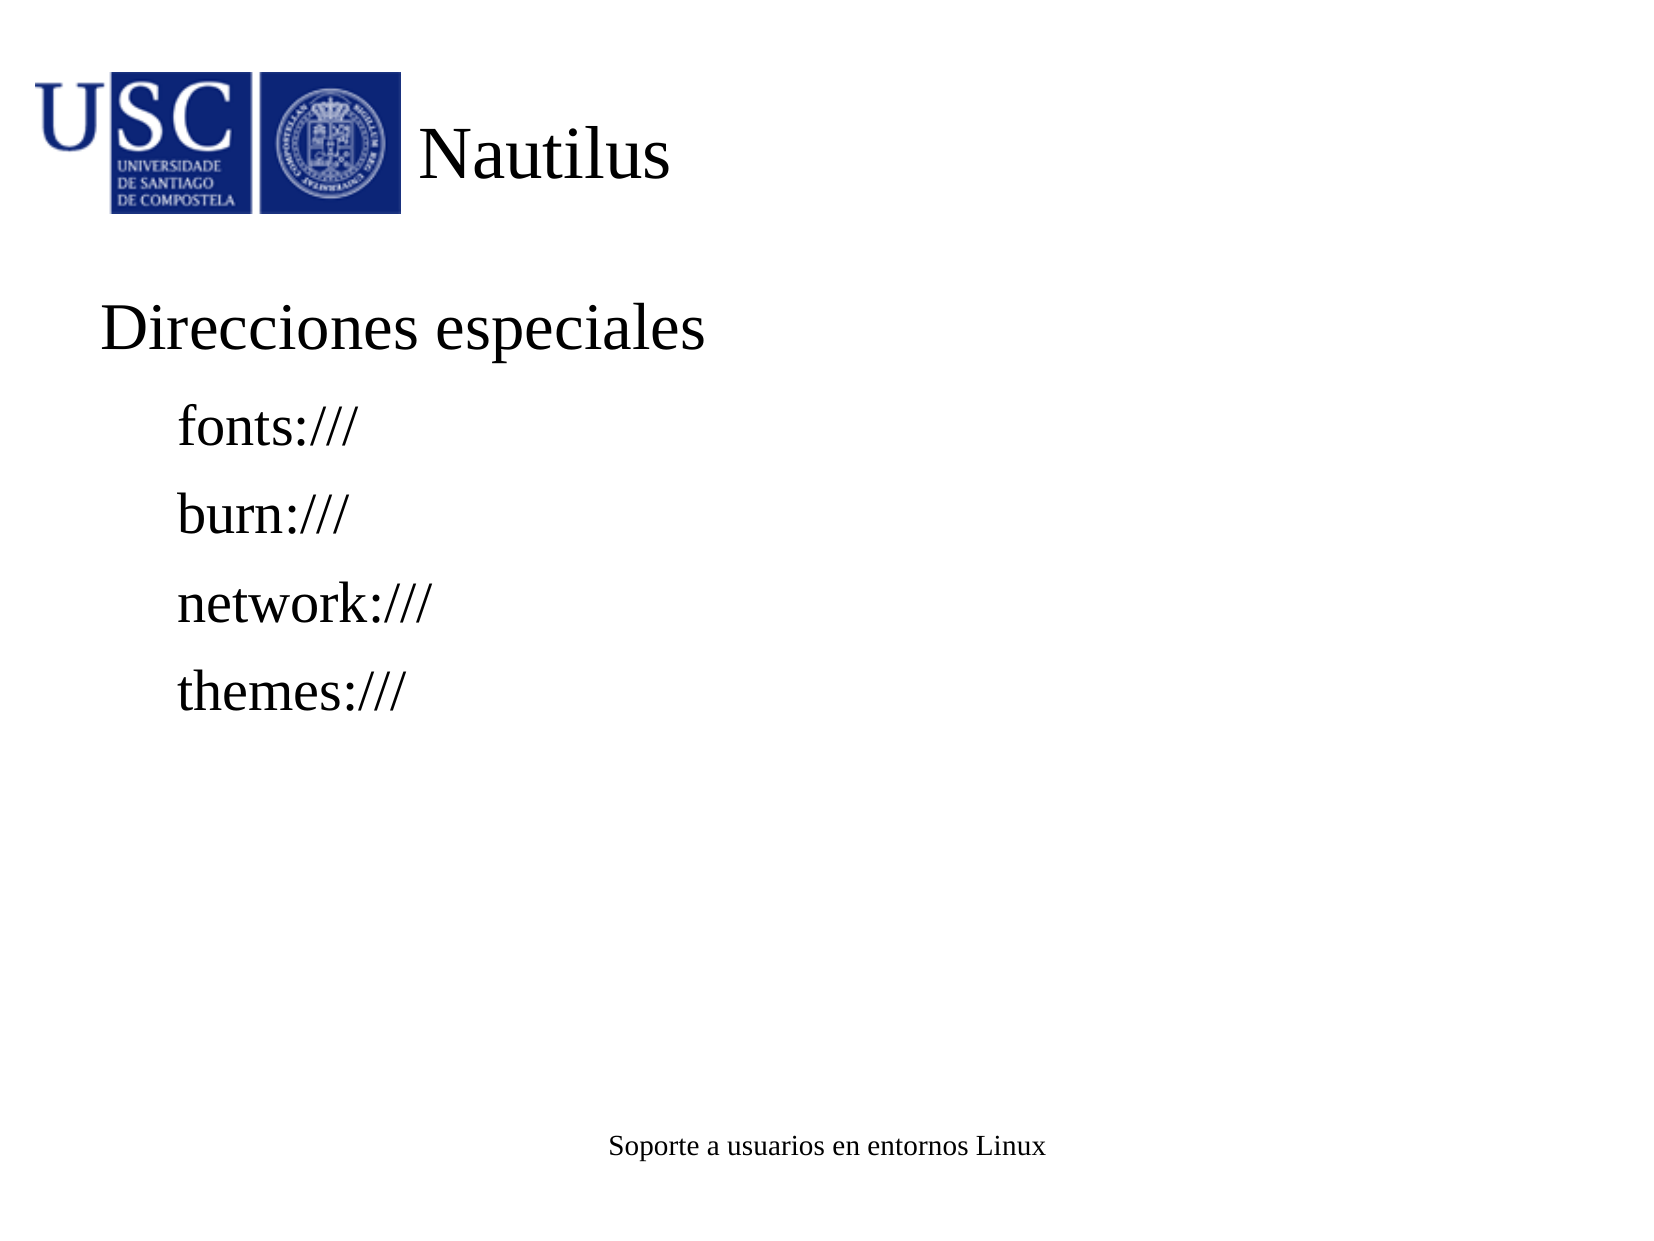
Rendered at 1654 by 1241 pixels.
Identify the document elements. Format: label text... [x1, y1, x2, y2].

list Direcciones especiales fonts:/// burn:/// network:/// themes:/// [82, 290, 1571, 1109]
title Nautilus [418, 49, 1571, 257]
picture [35, 72, 401, 214]
